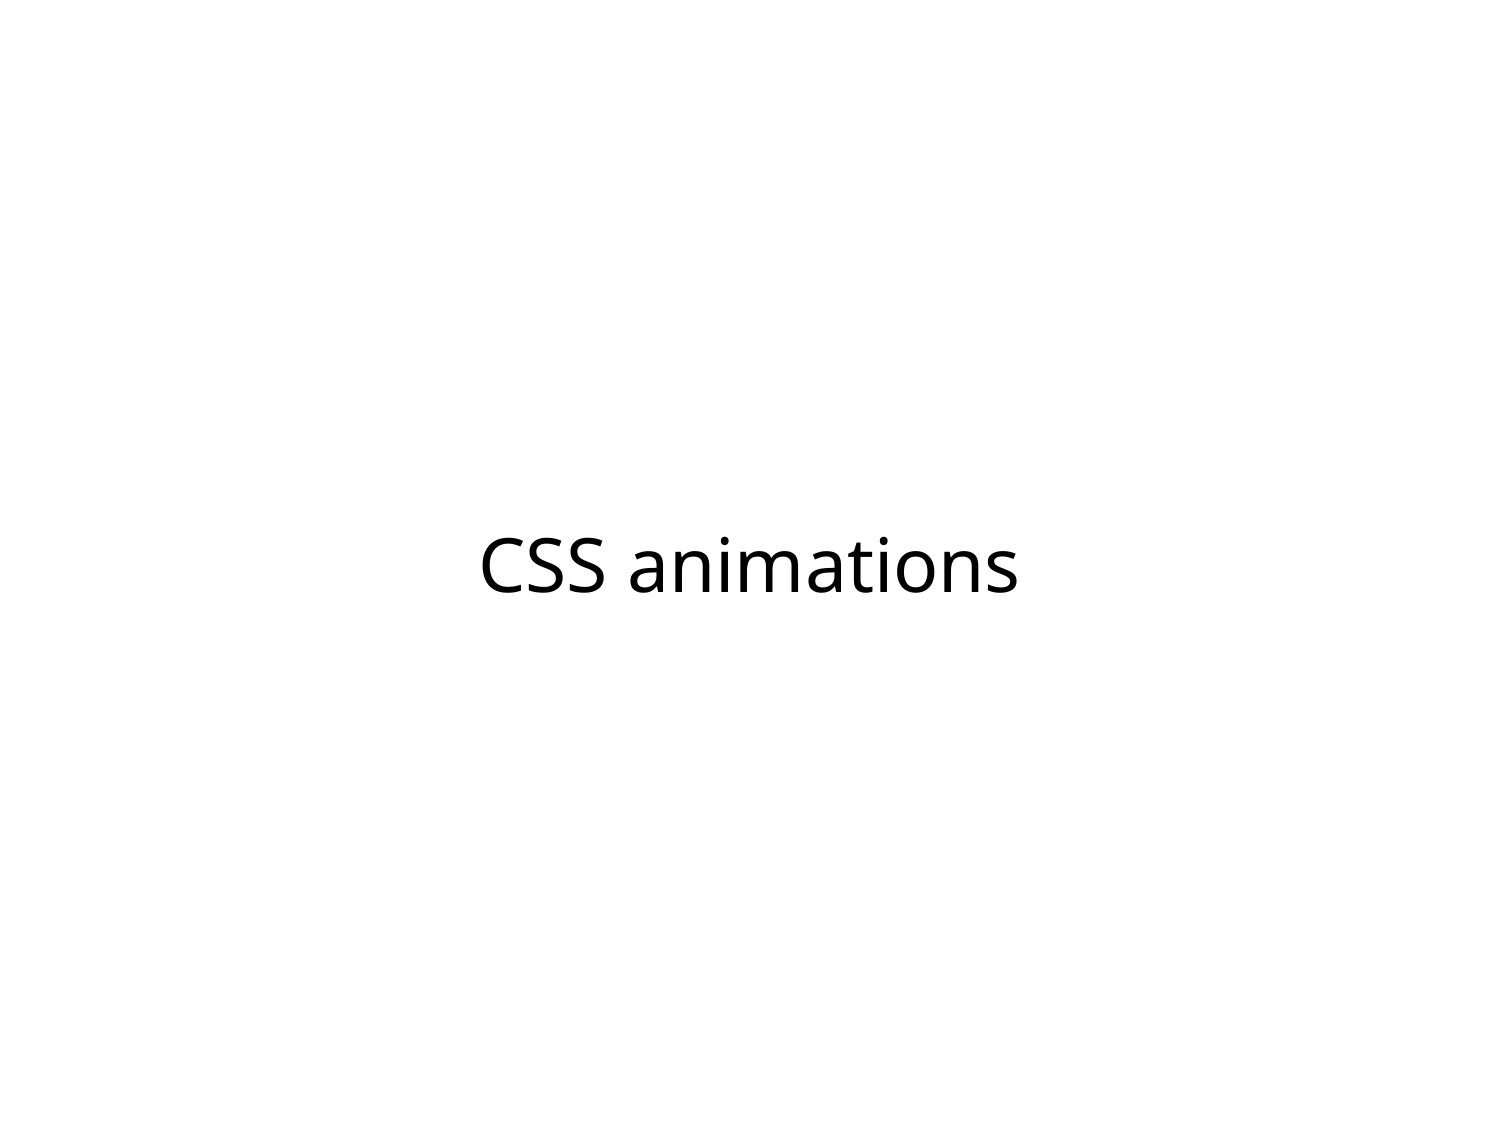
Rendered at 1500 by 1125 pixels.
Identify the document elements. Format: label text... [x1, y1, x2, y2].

title CSS animations [51, 470, 1449, 655]
